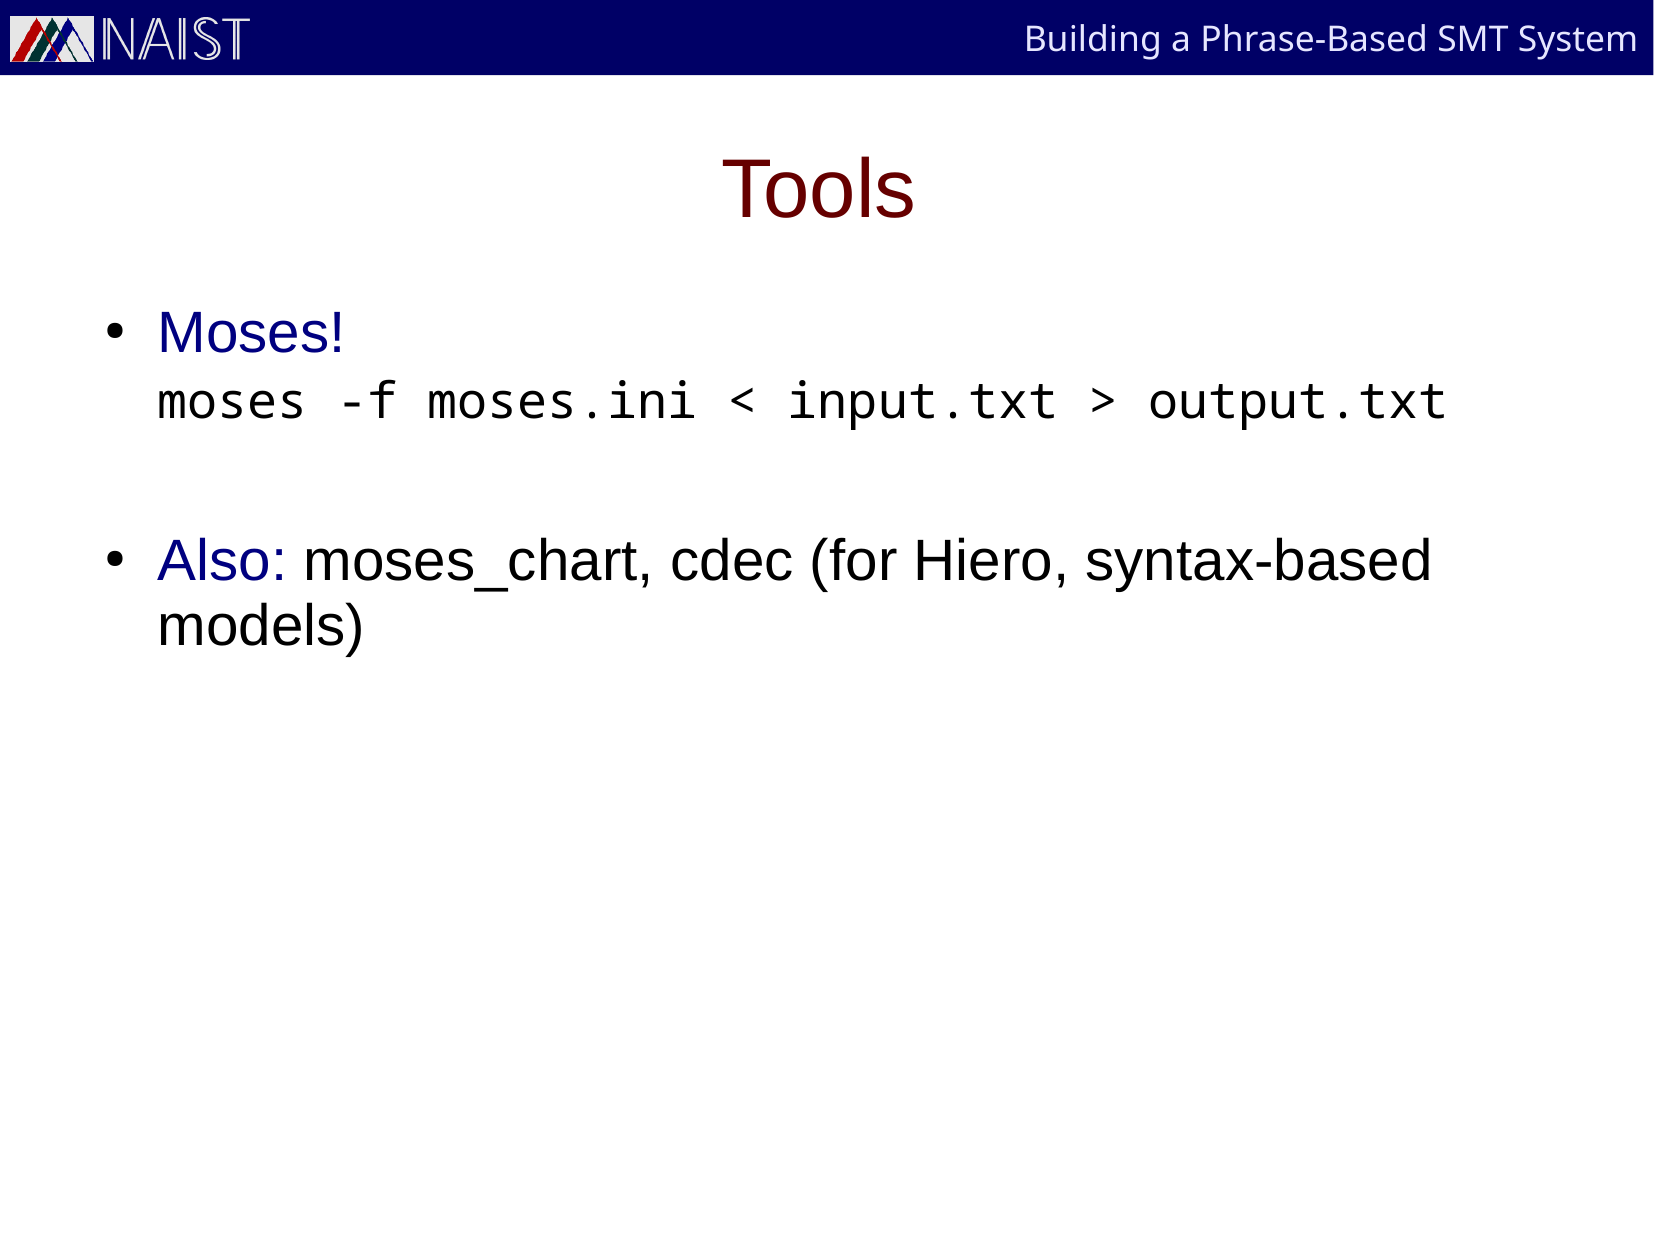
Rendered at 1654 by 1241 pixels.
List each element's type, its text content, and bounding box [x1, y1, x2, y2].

picture [102, 17, 251, 60]
picture [10, 16, 94, 62]
title Tools [75, 92, 1564, 285]
list Moses! moses -f moses.ini < input.txt > output.txt Also: moses_chart, cdec (for Hiero, syntax-based models) [86, 300, 1576, 1119]
